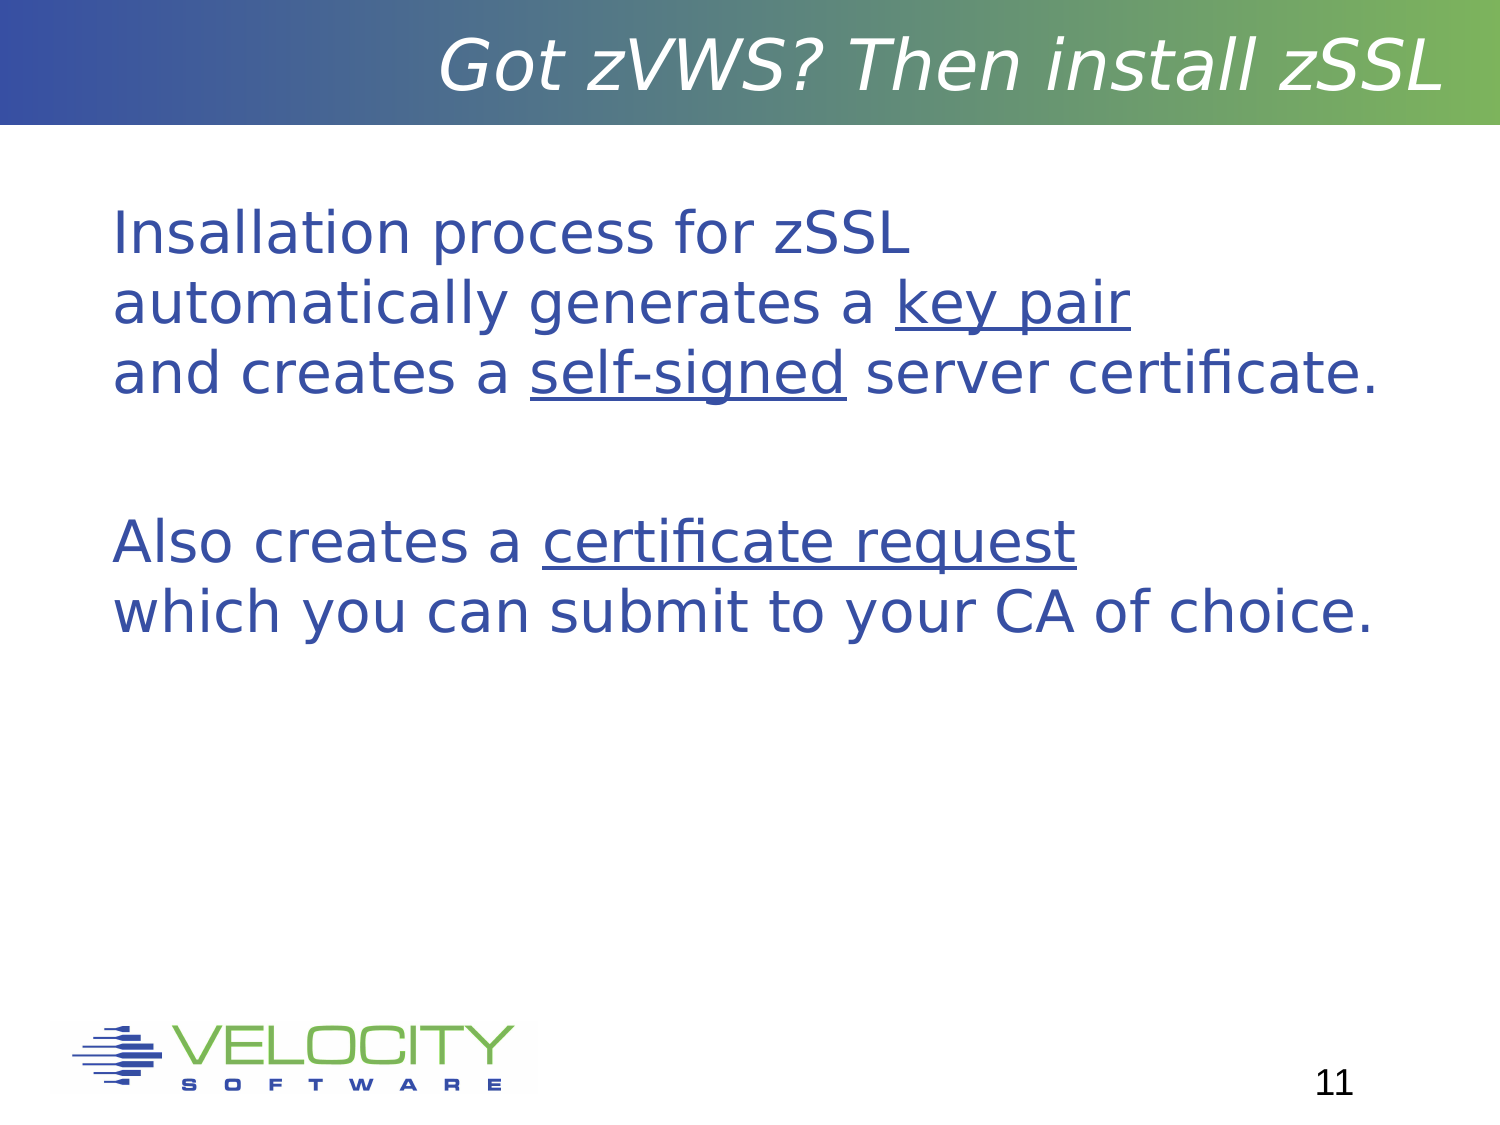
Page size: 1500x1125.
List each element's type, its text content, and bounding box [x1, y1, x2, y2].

title Got zVWS? Then install zSSL [62, 12, 1463, 113]
picture [50, 1021, 538, 1094]
list Insallation process for zSSL automatically generates a key pair and creates a self-signed server certificate. Also creates a certificate request which you can submit to your CA of choice. [70, 187, 1438, 906]
